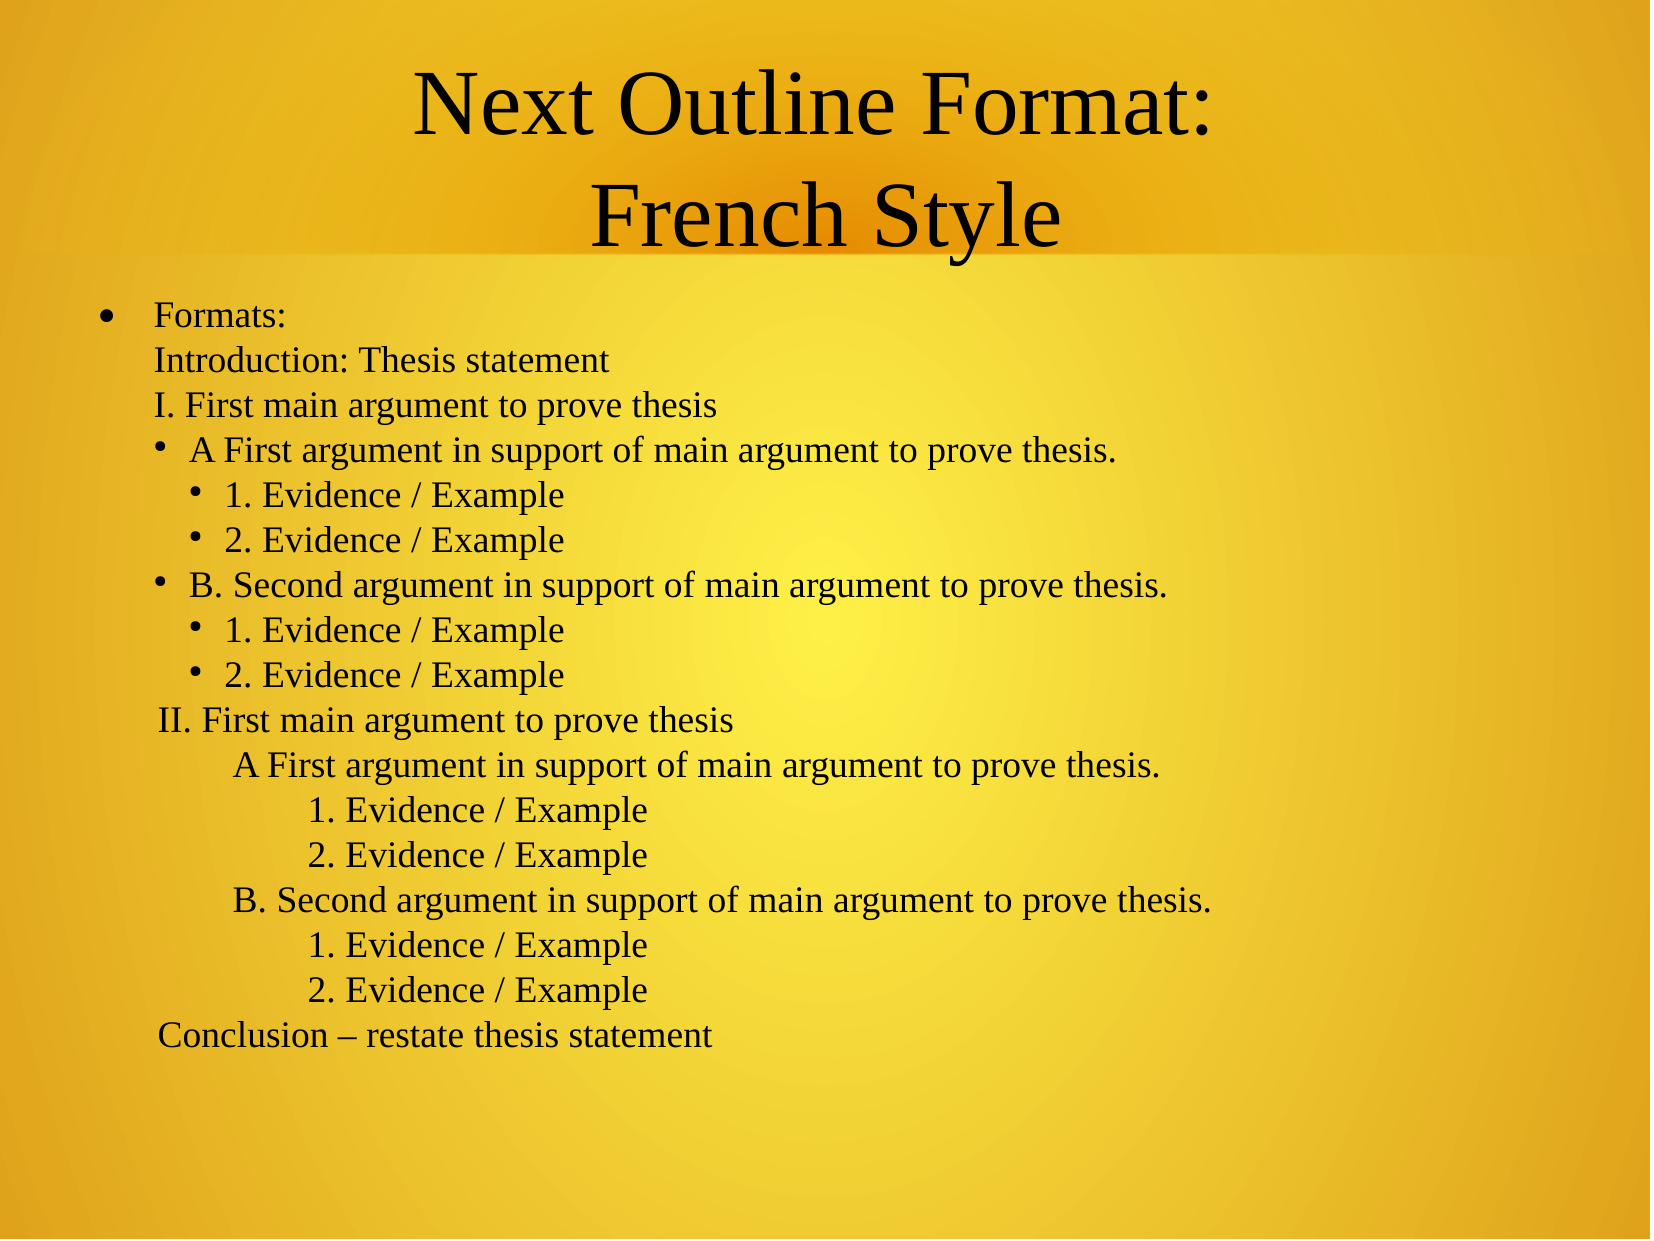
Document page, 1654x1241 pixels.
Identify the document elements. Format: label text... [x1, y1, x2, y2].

picture [0, 0, 1650, 1239]
text_box Formats: Introduction: Thesis statement I. First main argument to prove thesis A First argument in support of main argument to prove thesis. 1. Evidence / Example 2. Evidence / Example B. Second argument in support of main argument to prove thesis. 1. Evidence / Example 2. Evidence / Example II. First main argument to prove thesis A First argument in support of main argument to prove thesis. 1. Evidence / Example 2. Evidence / Example B. Second argument in support of main argument to prove thesis. 1. Evidence / Example 2. Evidence / Example Conclusion – restate thesis statement [82, 290, 1571, 1010]
text_box Next Outline Format: French Style [82, 43, 1571, 263]
